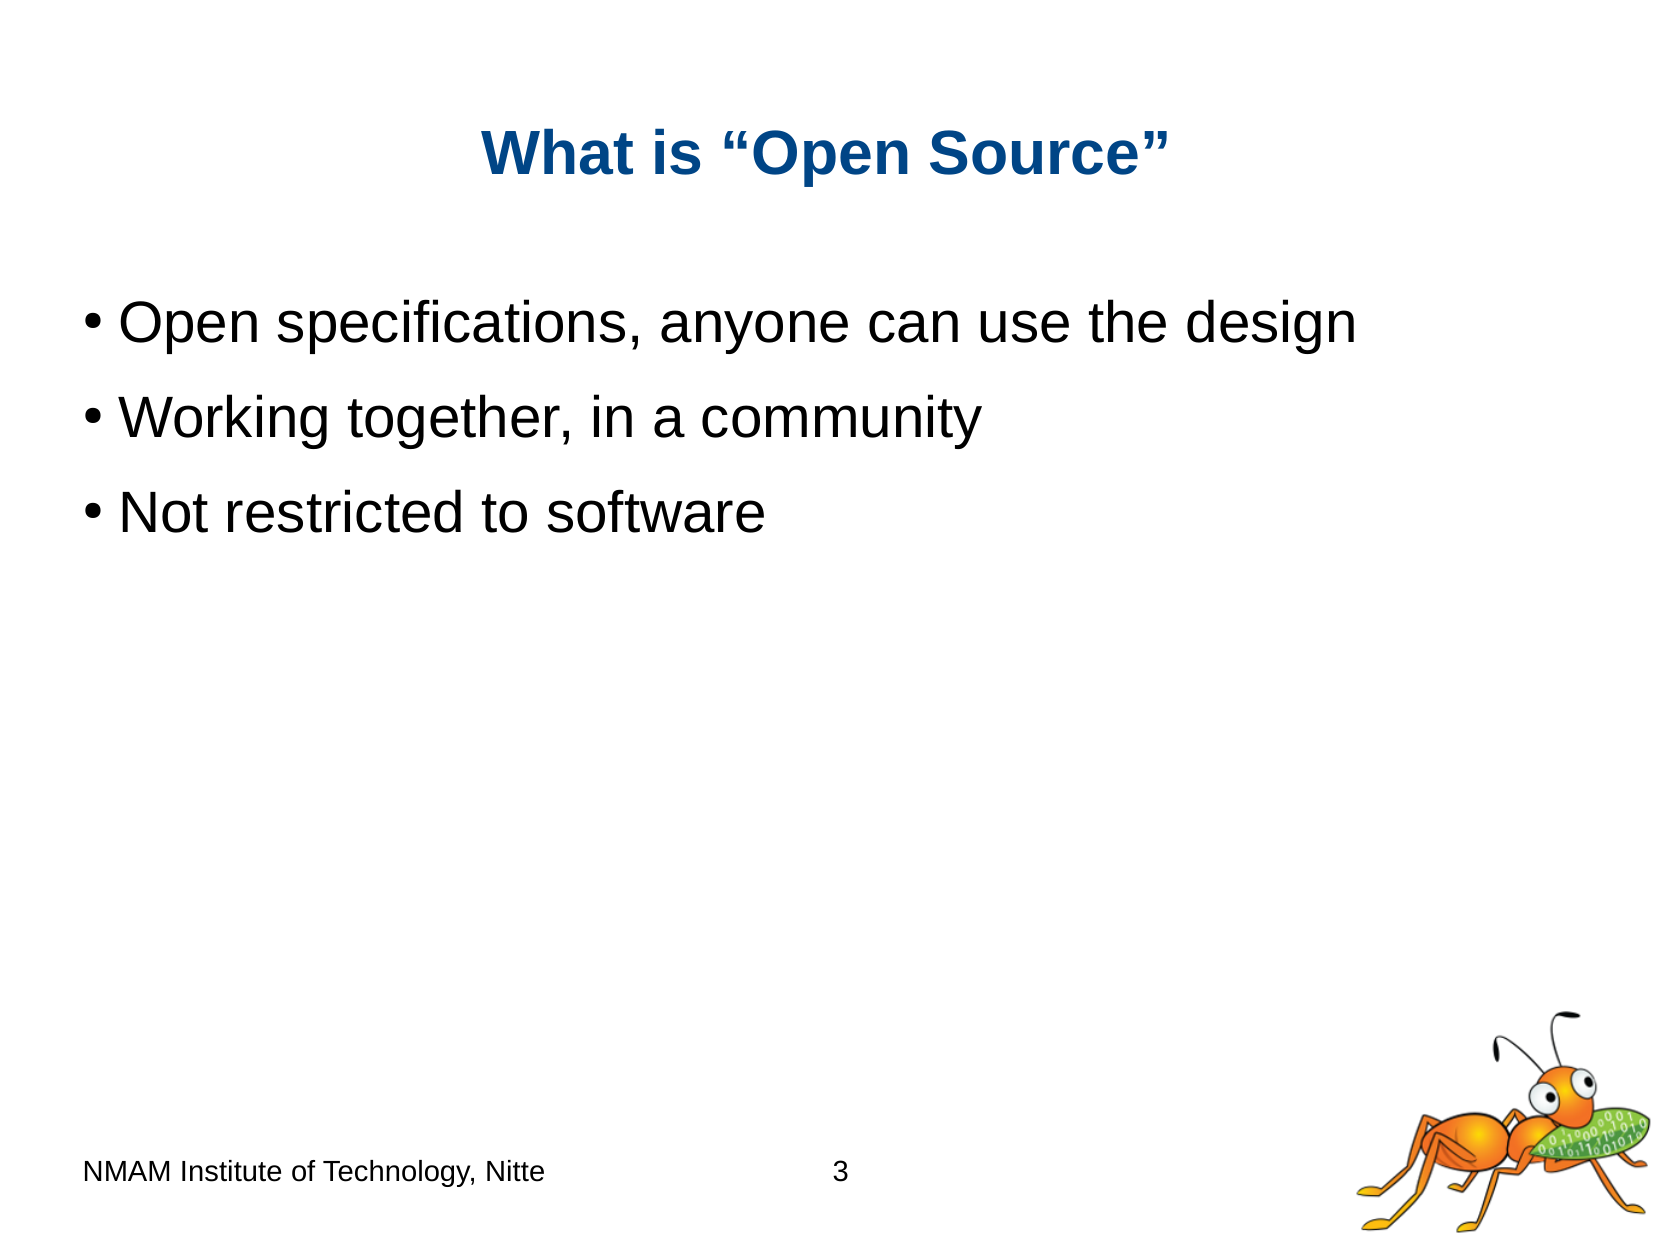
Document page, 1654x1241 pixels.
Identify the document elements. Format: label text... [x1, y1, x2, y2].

title What is “Open Source” [82, 49, 1571, 257]
picture [1353, 1009, 1654, 1235]
list Open specifications, anyone can use the design Working together, in a community Not restricted to software [82, 290, 1571, 1010]
